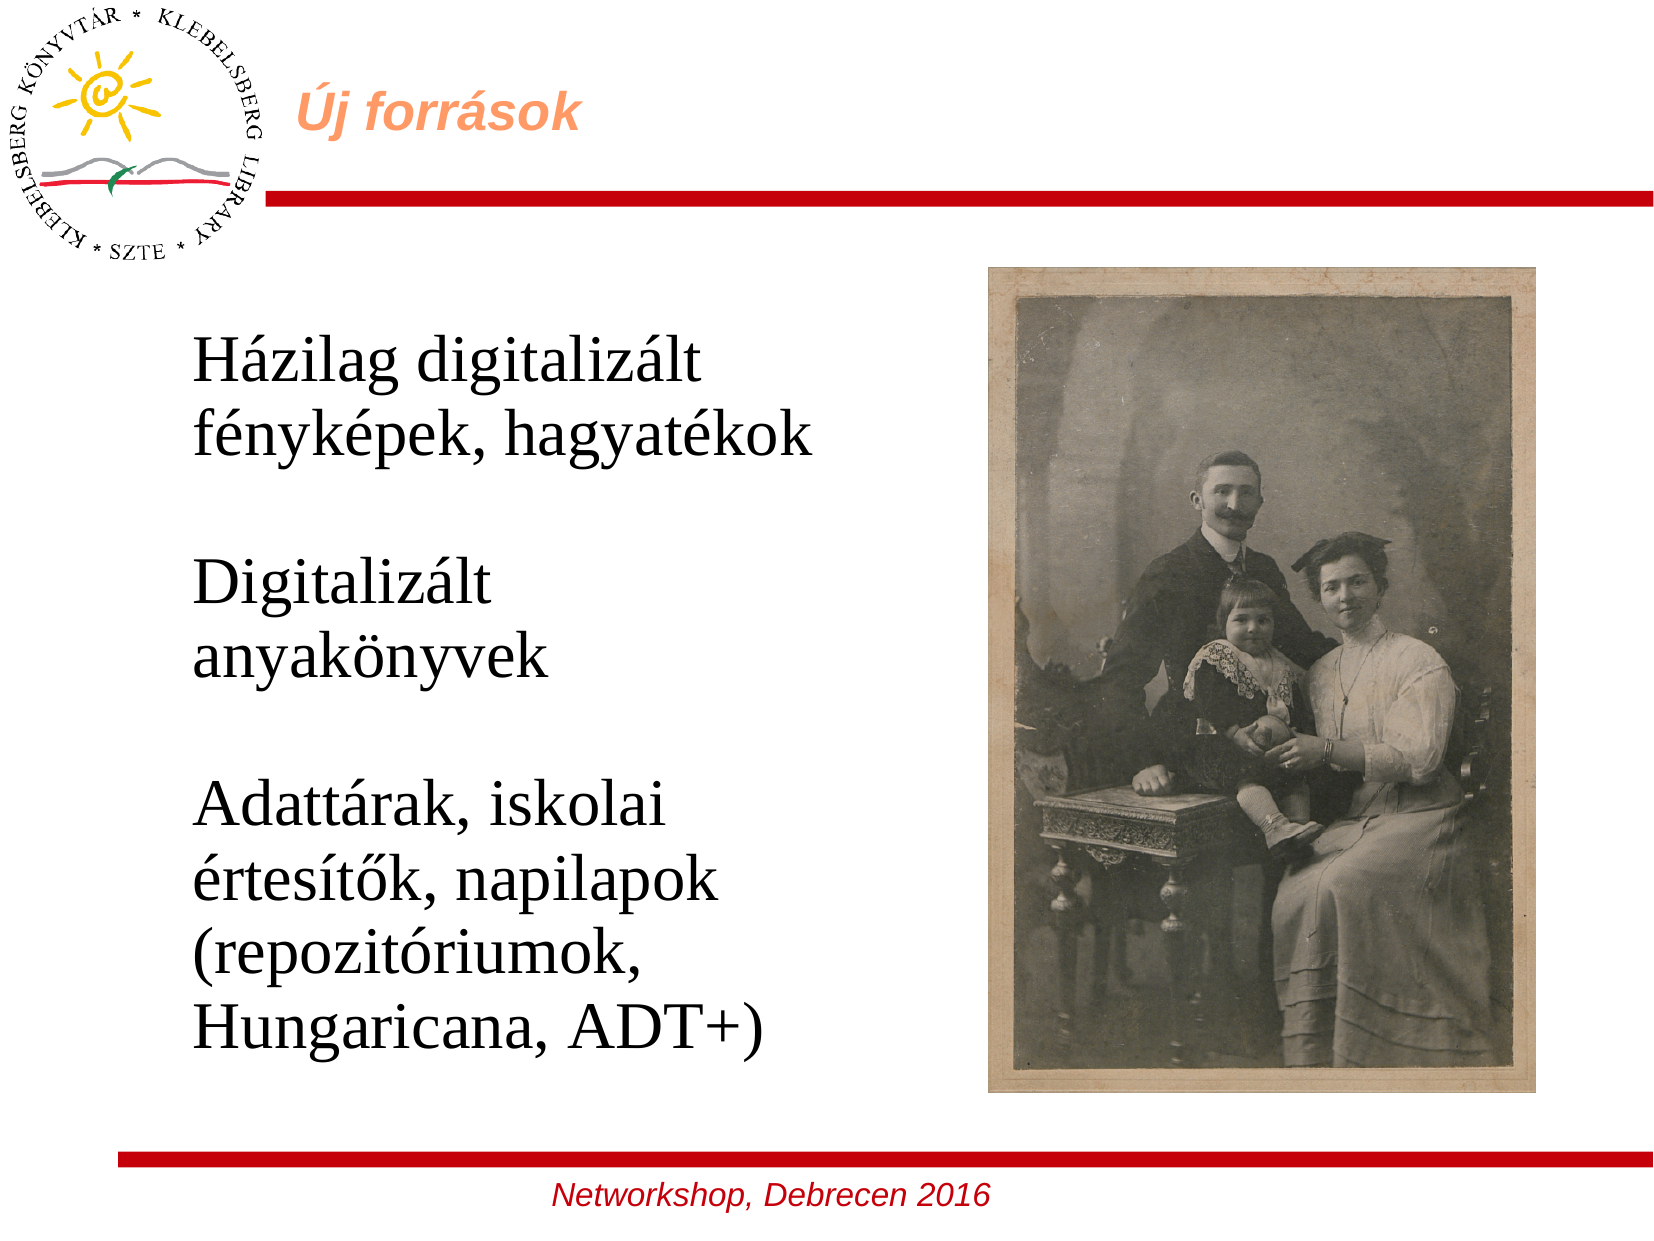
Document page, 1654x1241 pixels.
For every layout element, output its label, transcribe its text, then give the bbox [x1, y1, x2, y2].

list Házilag digitalizált fényképek, hagyatékok Digitalizált anyakönyvek Adattárak, iskolai értesítők, napilapok (repozitóriumok, Hungaricana, ADT+) [121, 322, 824, 1141]
title Új források [295, 46, 1534, 178]
picture [988, 267, 1536, 1093]
picture [0, 0, 266, 267]
